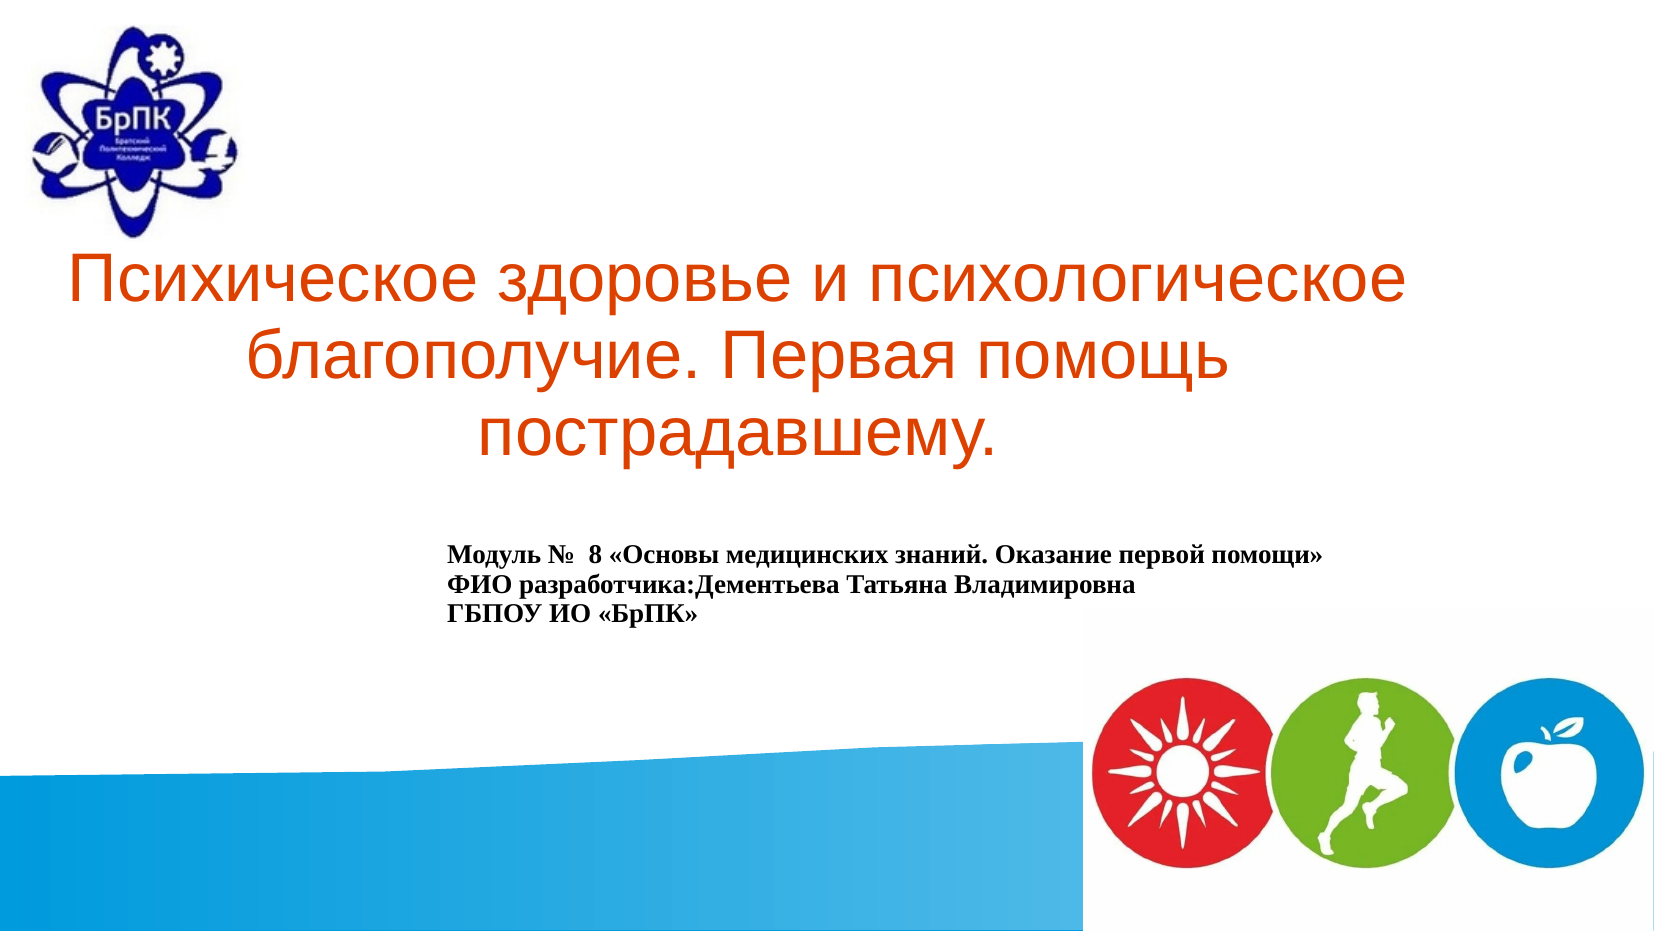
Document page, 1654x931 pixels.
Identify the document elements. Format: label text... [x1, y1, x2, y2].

picture [25, 23, 245, 242]
picture [1083, 609, 1654, 931]
text_box Модуль № 8 «Основы медицинских знаний. Оказание первой помощи» ФИО разработчика:Дементьева Татьяна Владимировна ГБПОУ ИО «БрПК» [432, 532, 1346, 637]
title Психическое здоровье и психологическое благополучие. Первая помощь пострадавшему. [0, 239, 1477, 470]
